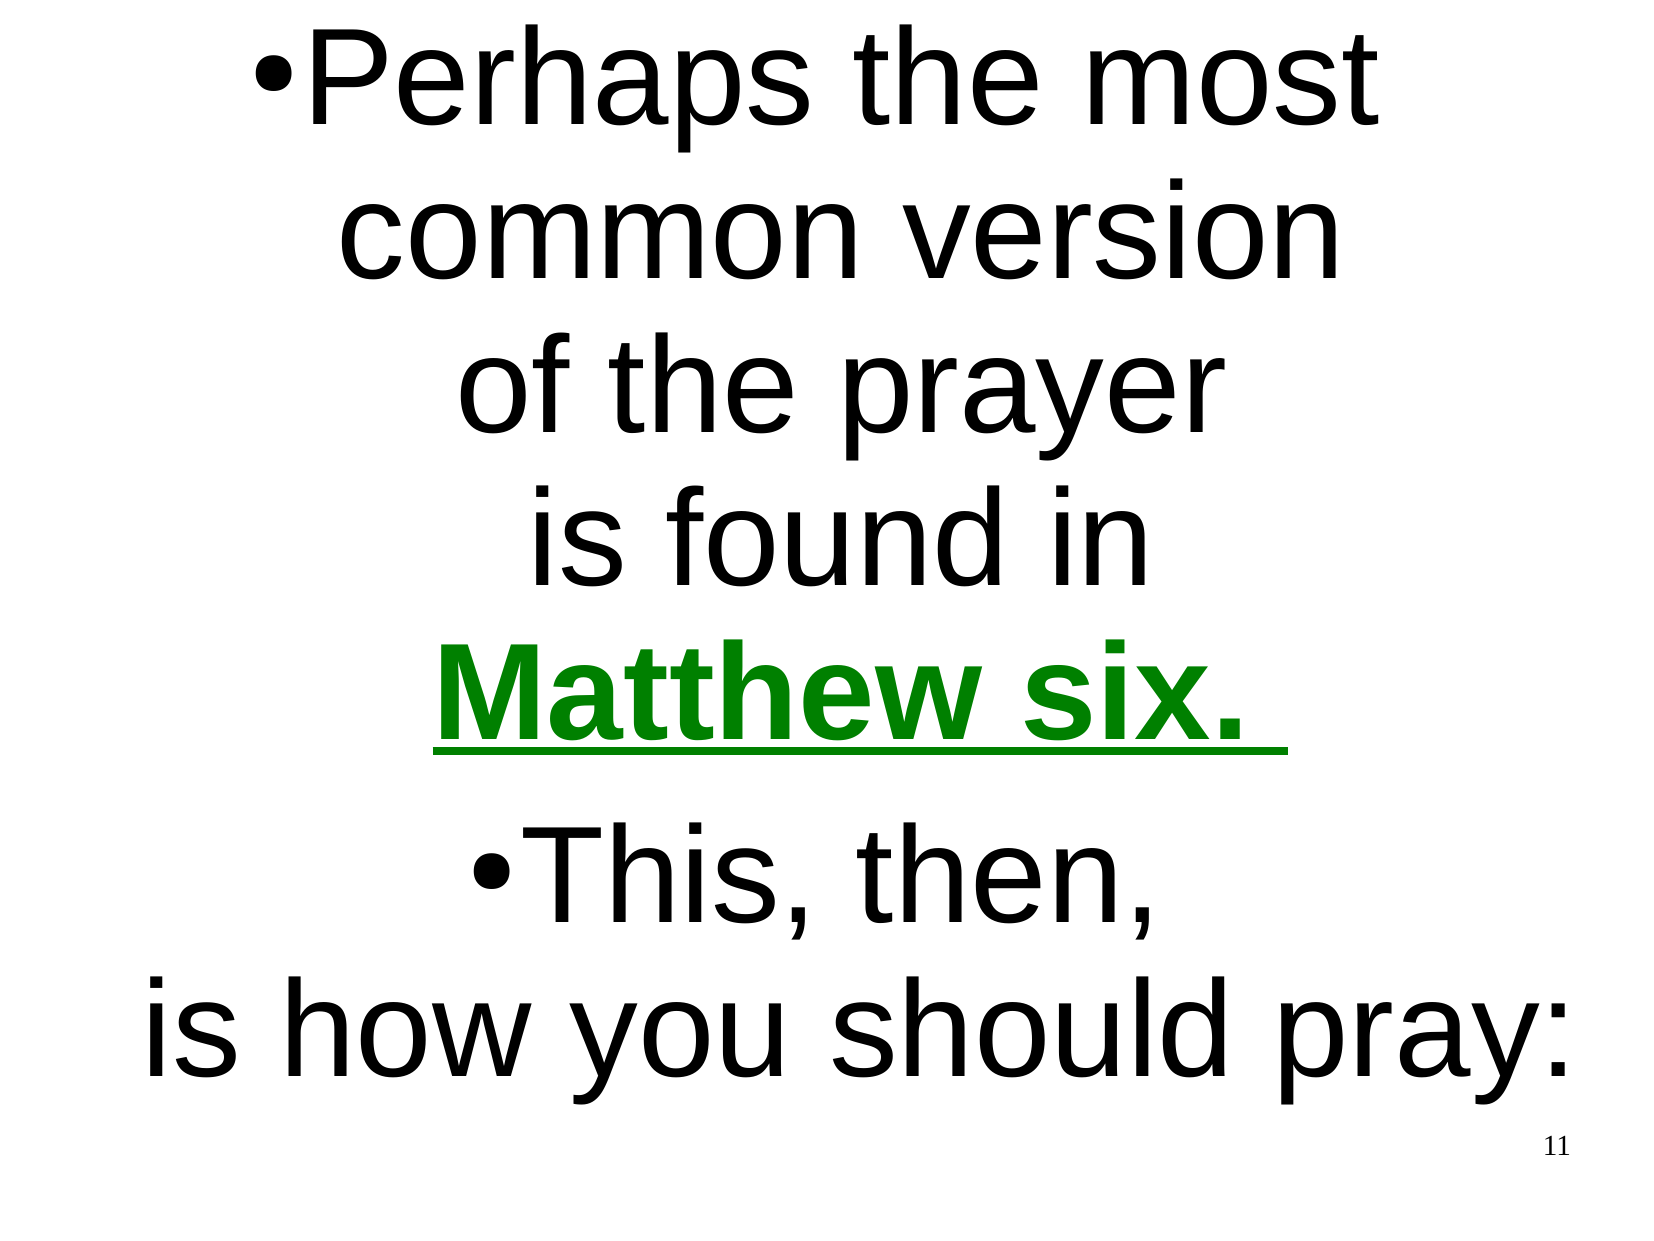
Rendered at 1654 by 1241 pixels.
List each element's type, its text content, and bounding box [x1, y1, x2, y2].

list Perhaps the most common version of the prayer is found in Matthew six. This, then, is how you should pray: [0, 0, 1651, 1238]
